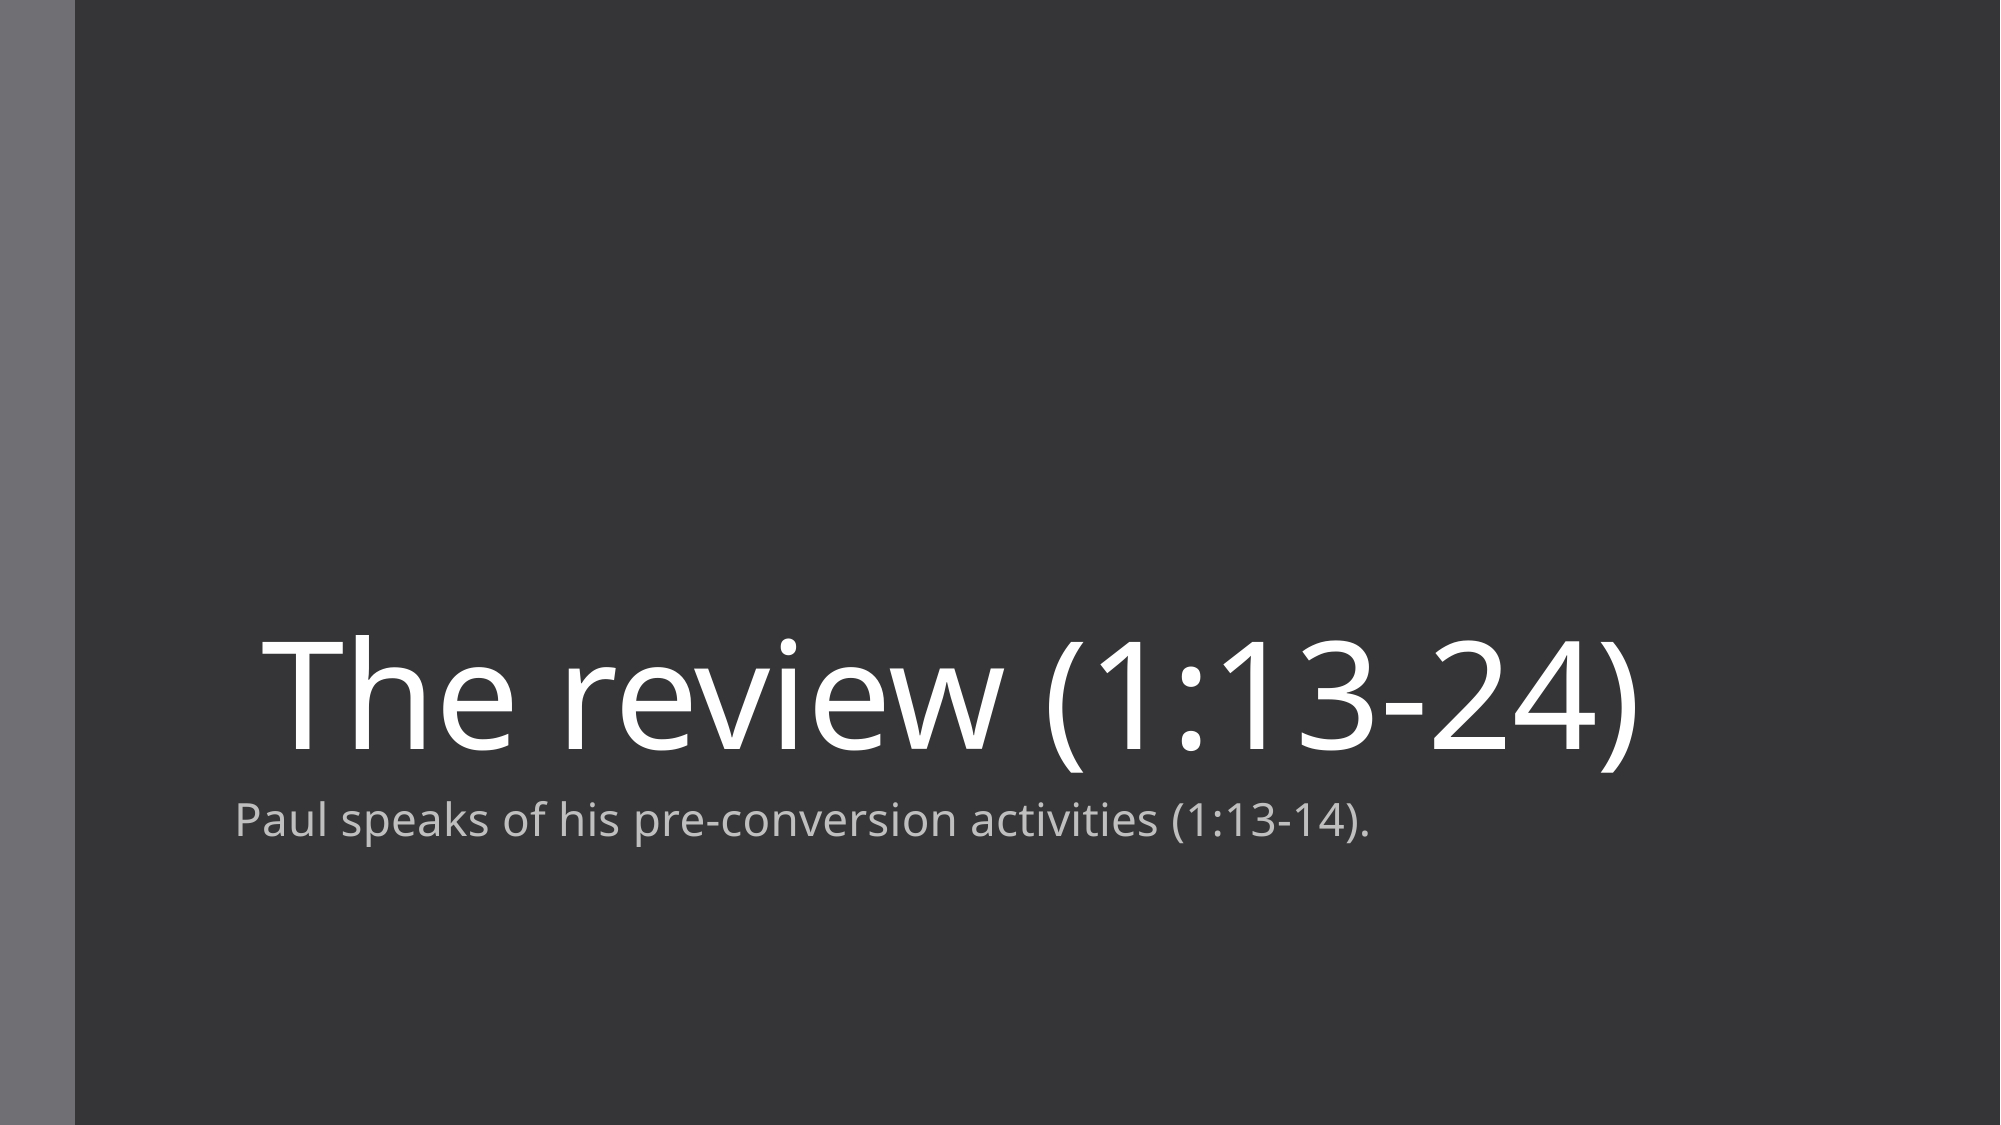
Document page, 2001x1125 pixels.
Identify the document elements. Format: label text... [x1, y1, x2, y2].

title The review (1:13-24) [206, 124, 1752, 787]
subtitle Paul speaks of his pre-conversion activities (1:13-14). [206, 787, 1752, 1066]
